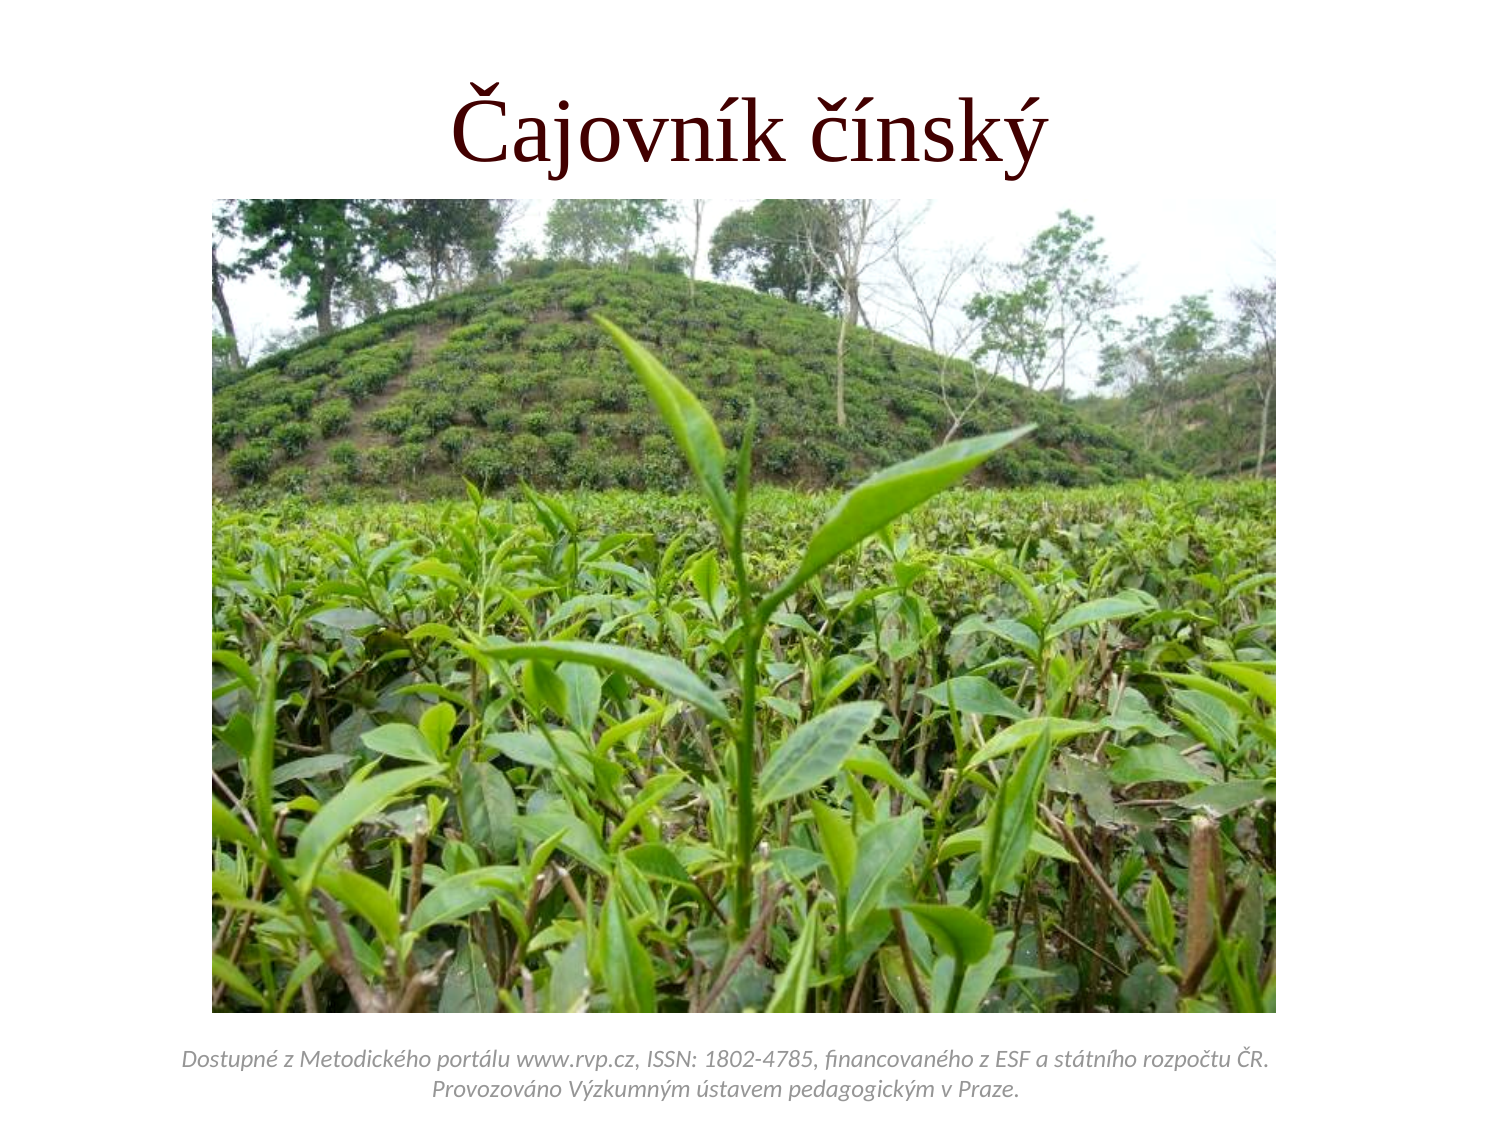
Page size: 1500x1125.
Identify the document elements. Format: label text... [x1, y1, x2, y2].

text_box [212, 200, 1276, 1013]
title Čajovník čínský [75, 0, 1426, 188]
text_box Dostupné z Metodického portálu www.rvp.cz, ISSN: 1802-4785, financovaného z ESF a státního rozpočtu ČR. Provozováno Výzkumným ústavem pedagogickým v Praze. [105, 1042, 1348, 1103]
